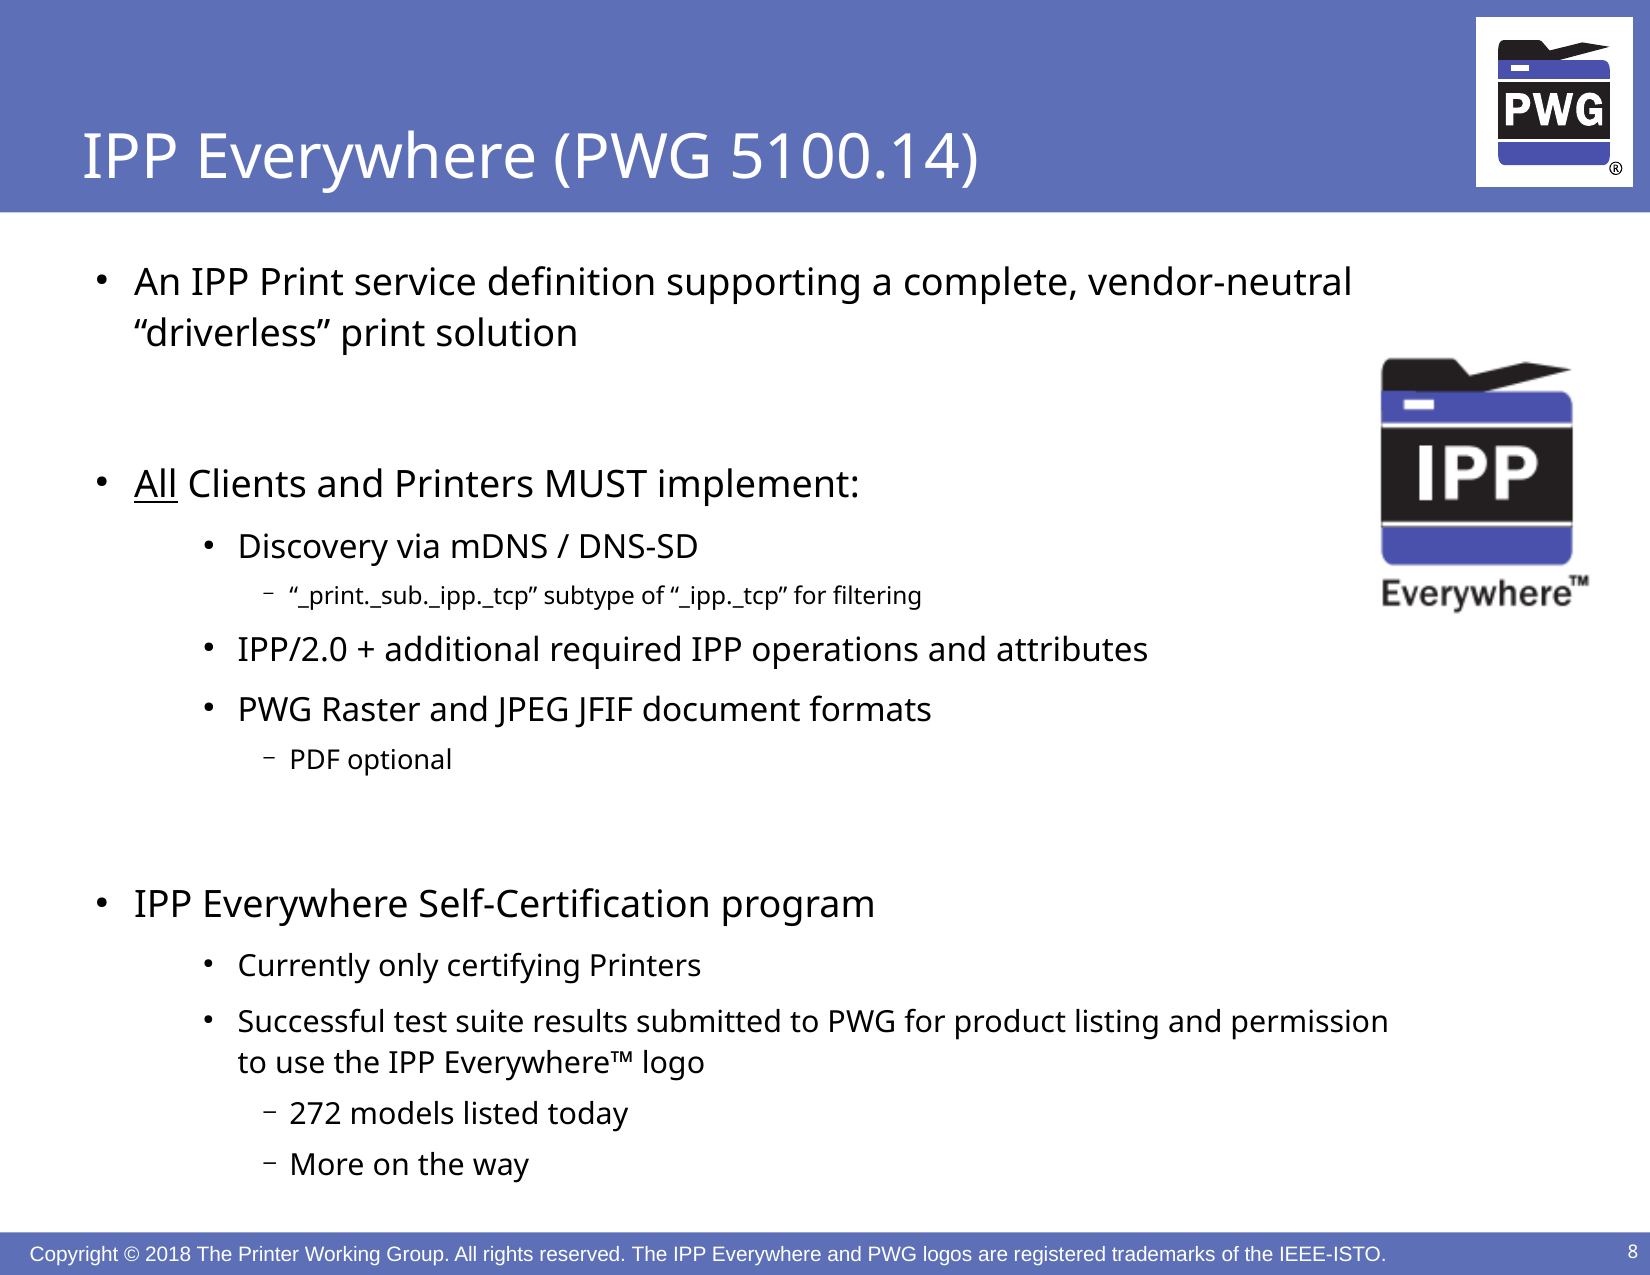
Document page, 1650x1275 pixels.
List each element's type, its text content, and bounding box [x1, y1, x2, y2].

title IPP Everywhere (PWG 5100.14) [82, 8, 1451, 198]
list An IPP Print service definition supporting a complete, vendor-neutral “driverless” print solution All Clients and Printers MUST implement: Discovery via mDNS / DNS-SD “_print._sub._ipp._tcp” subtype of “_ipp._tcp” for filtering IPP/2.0 + additional required IPP operations and attributes PWG Raster and JPEG JFIF document formats PDF optional IPP Everywhere Self-Certification program Currently only certifying Printers Successful test suite results submitted to PWG for product listing and permission to use the IPP Everywhere™ logo 272 models listed today More on the way [82, 254, 1426, 1201]
picture [1365, 342, 1606, 630]
